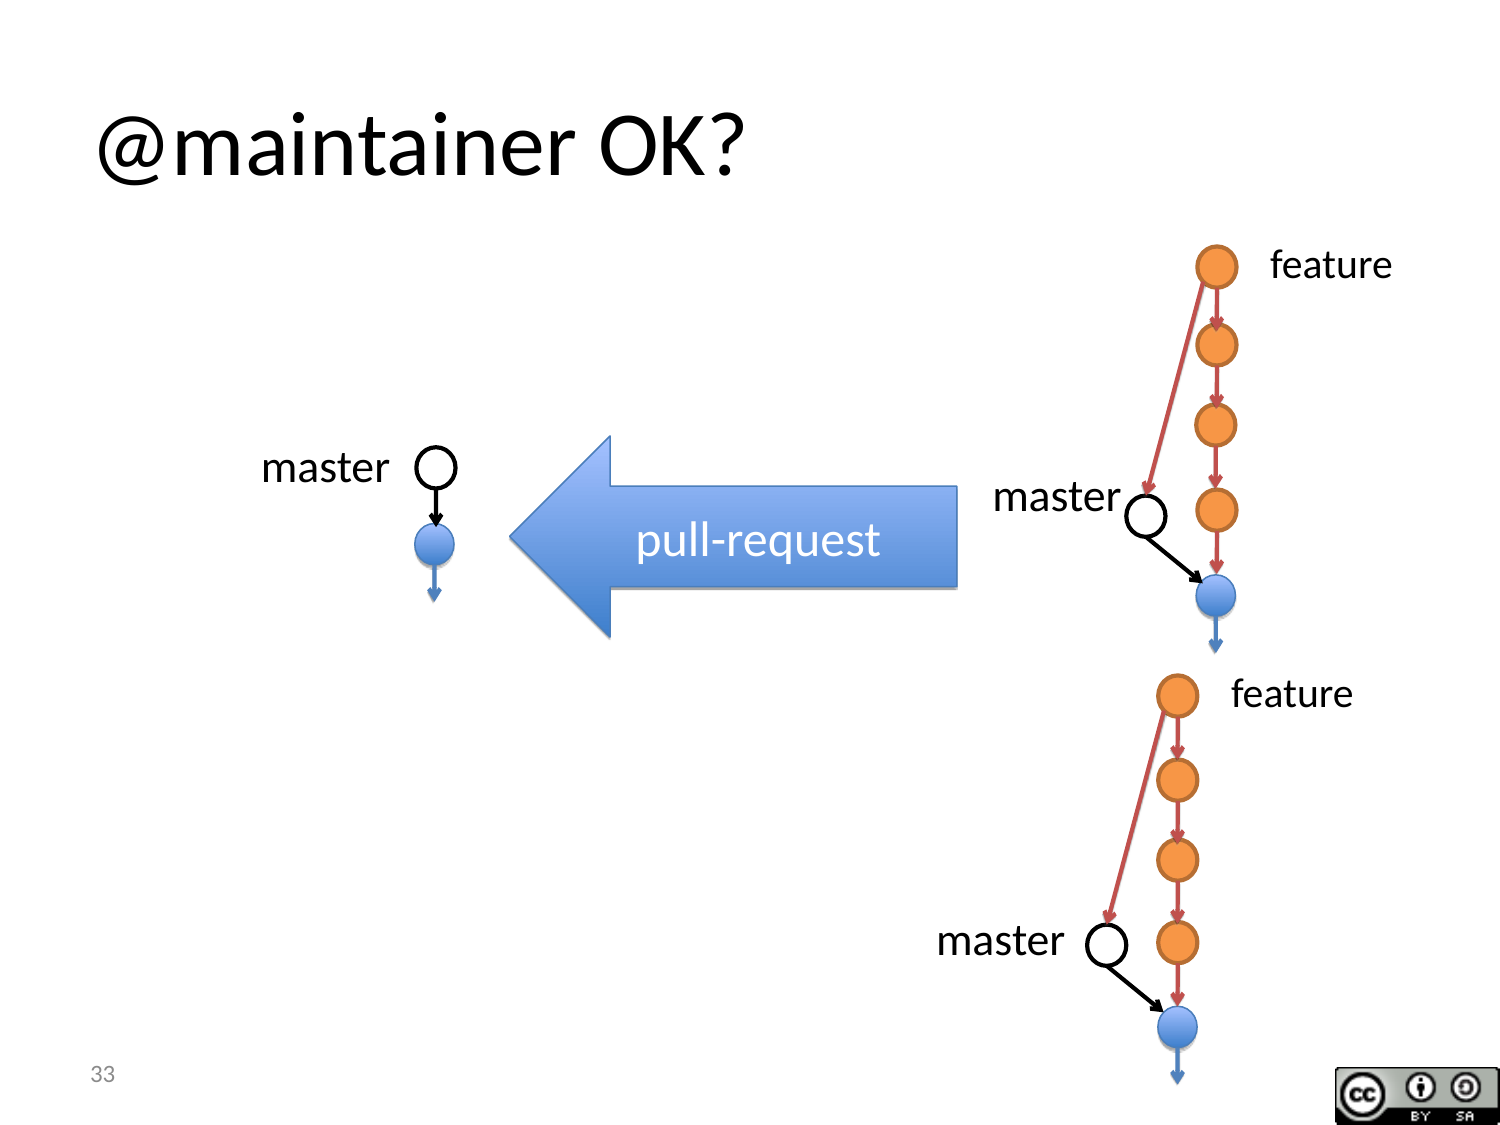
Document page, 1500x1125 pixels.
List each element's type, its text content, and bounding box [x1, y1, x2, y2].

text_box feature [1196, 658, 1389, 724]
picture [1335, 1067, 1500, 1125]
slide_number <number> [75, 1042, 425, 1103]
text_box [1158, 675, 1198, 717]
text_box [1158, 759, 1198, 801]
text_box [1197, 246, 1237, 288]
text_box [1126, 495, 1236, 616]
text_box [1196, 404, 1236, 446]
text_box master [960, 457, 1153, 528]
text_box master [904, 902, 1097, 973]
text_box [1087, 924, 1198, 1048]
text_box feature [1235, 229, 1428, 295]
text_box pull-request [509, 435, 957, 638]
text_box master [229, 429, 422, 499]
text_box [414, 447, 456, 565]
text_box [1197, 489, 1237, 531]
text_box [1158, 922, 1198, 963]
text_box [1197, 324, 1237, 366]
title @maintainer OK? [75, 45, 1425, 233]
text_box [1158, 840, 1198, 881]
